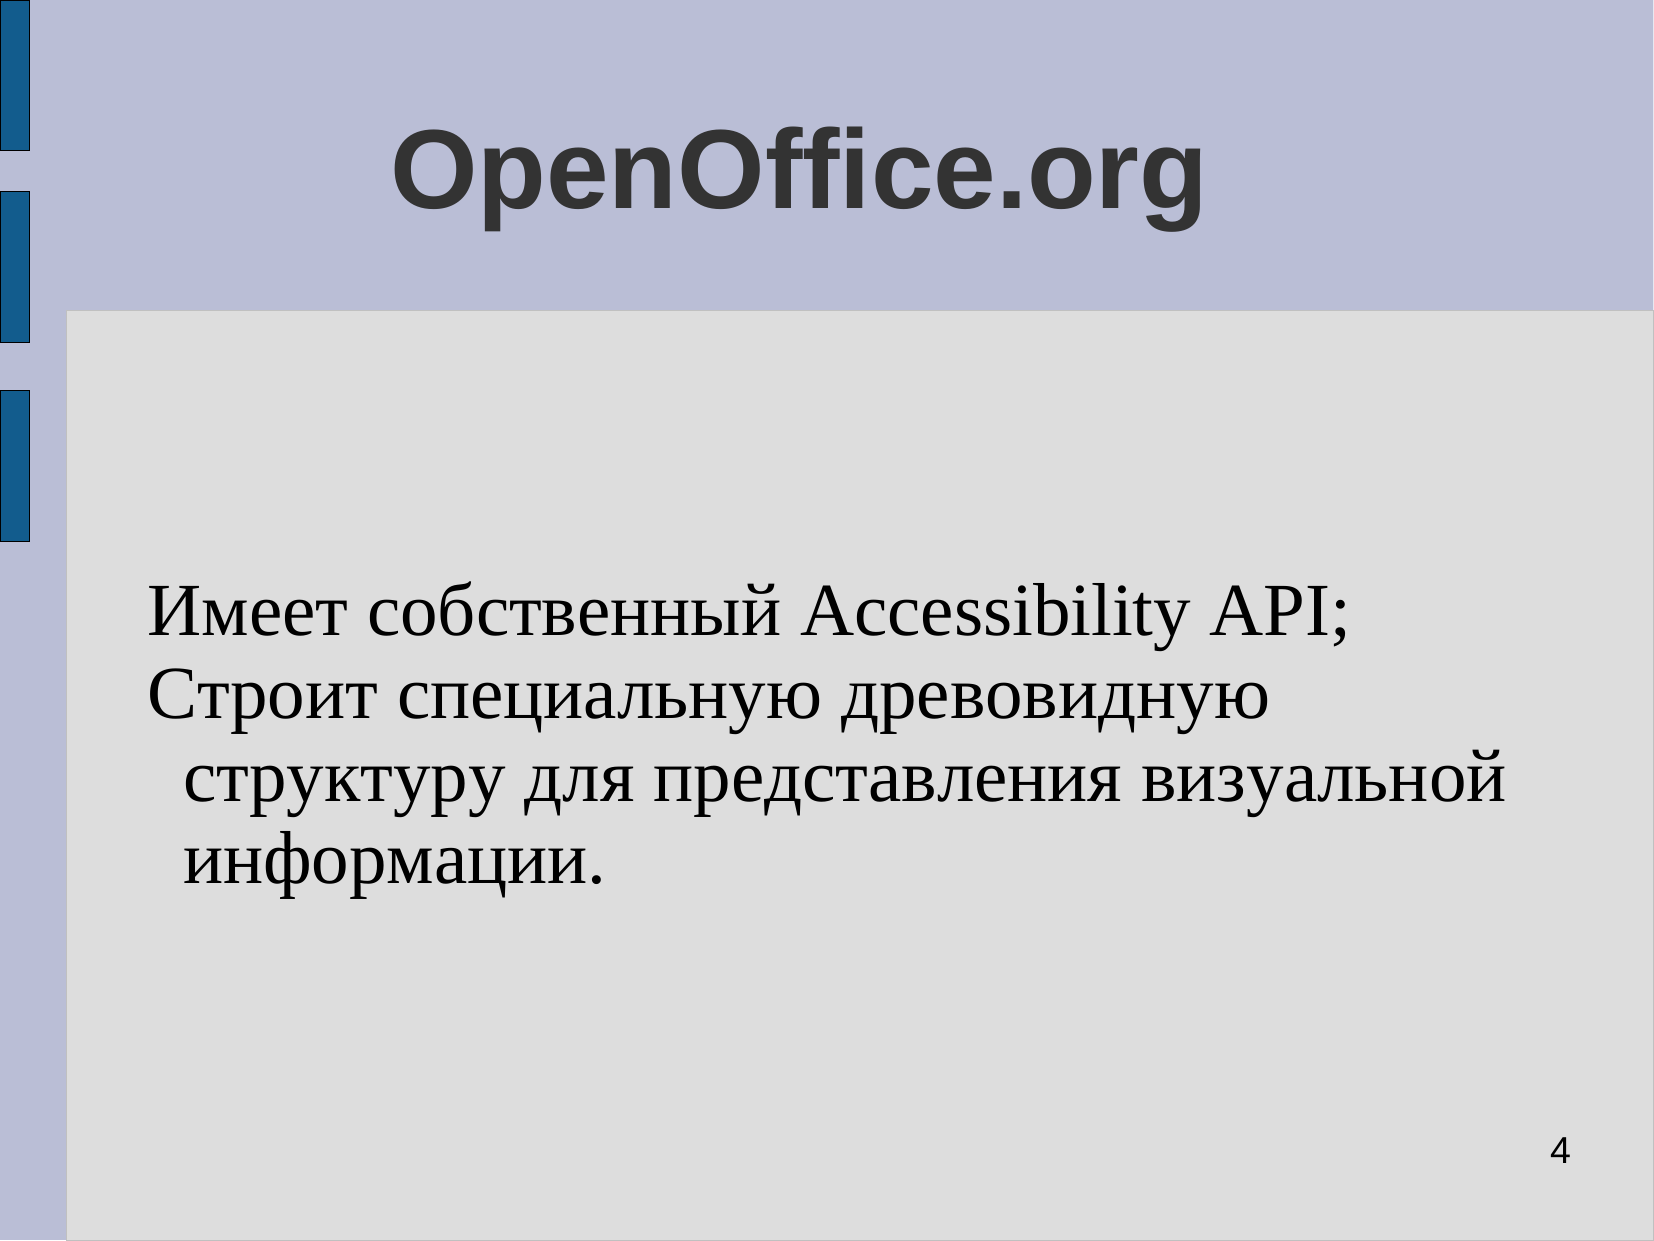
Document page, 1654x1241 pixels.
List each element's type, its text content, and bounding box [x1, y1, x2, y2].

subtitle Имеет собственный Accessibility API; Строит специальную древовидную структуру для представления визуальной информации. [147, 369, 1560, 1137]
text_box 4 [1535, 1122, 1604, 1179]
title OpenOffice.org [93, 73, 1506, 266]
